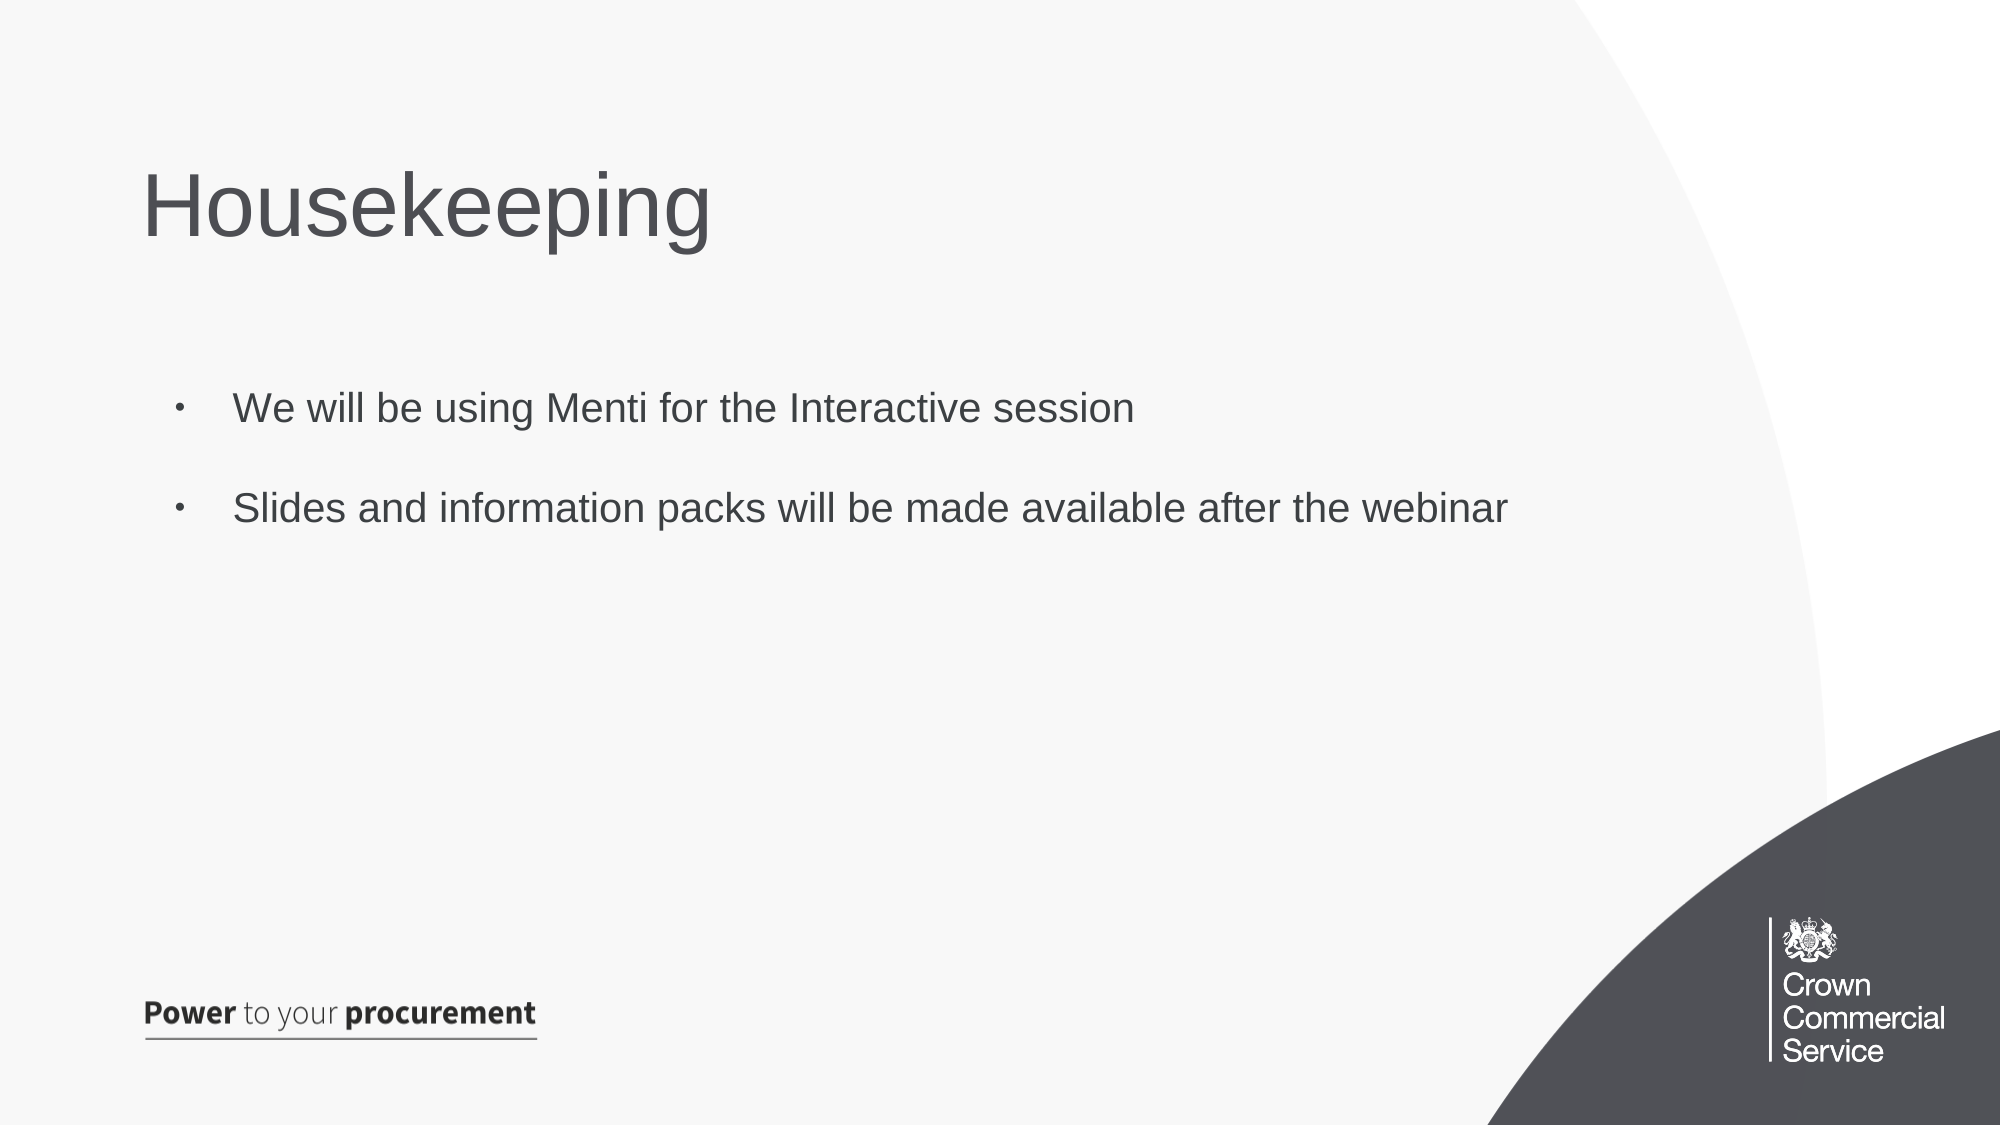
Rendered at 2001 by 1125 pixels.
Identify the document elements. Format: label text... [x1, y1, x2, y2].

title Housekeeping [141, 130, 1934, 276]
subtitle We will be using Menti for the Interactive session Slides and information packs will be made available after the webinar [141, 330, 1721, 895]
picture [1769, 917, 1944, 1063]
